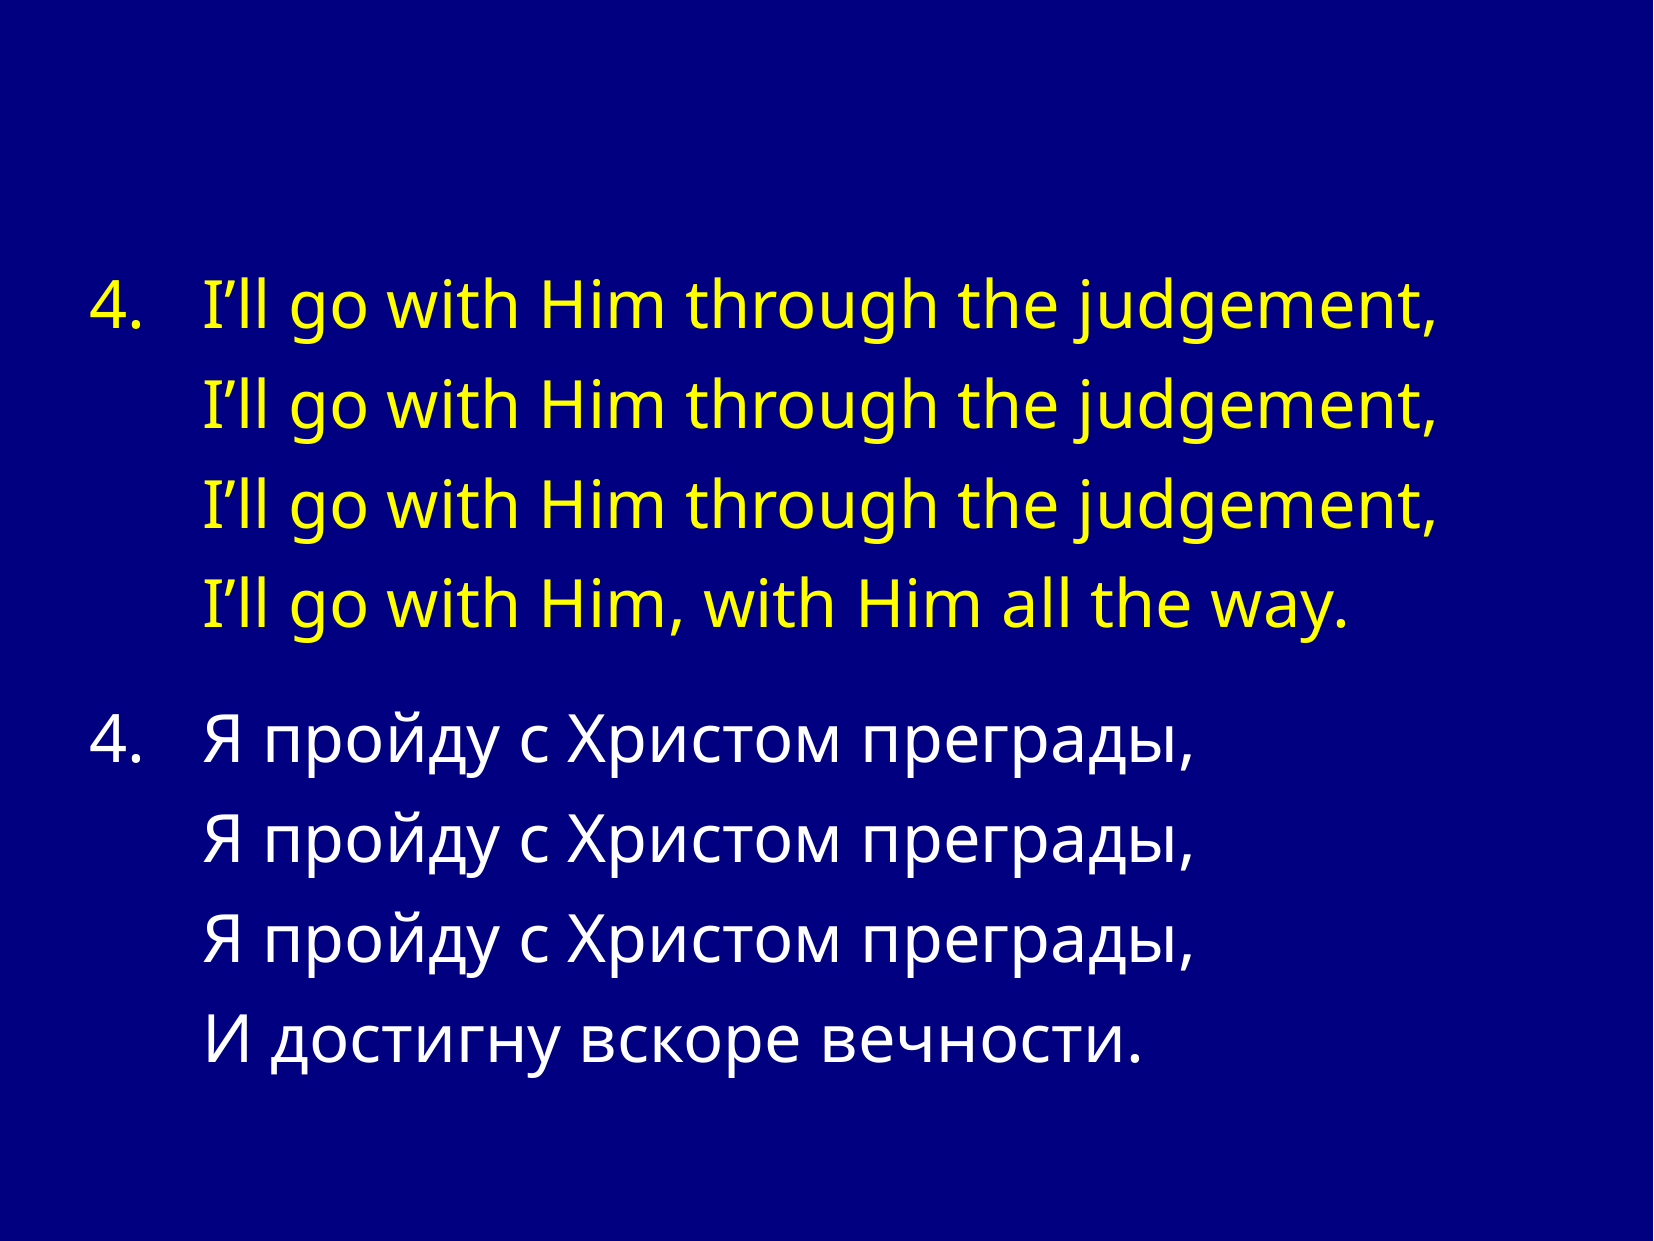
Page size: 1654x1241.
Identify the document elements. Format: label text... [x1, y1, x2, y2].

text_box 4. Я пройду с Христом преграды, Я пройду с Христом преграды, Я пройду с Христом преграды, И достигну вскоре вечности. [75, 675, 1576, 1163]
text_box 4. I’ll go with Him through the judgement, I’ll go with Him through the judgement, I’ll go with Him through the judgement, I’ll go with Him, with Him all the way. [75, 150, 1576, 638]
